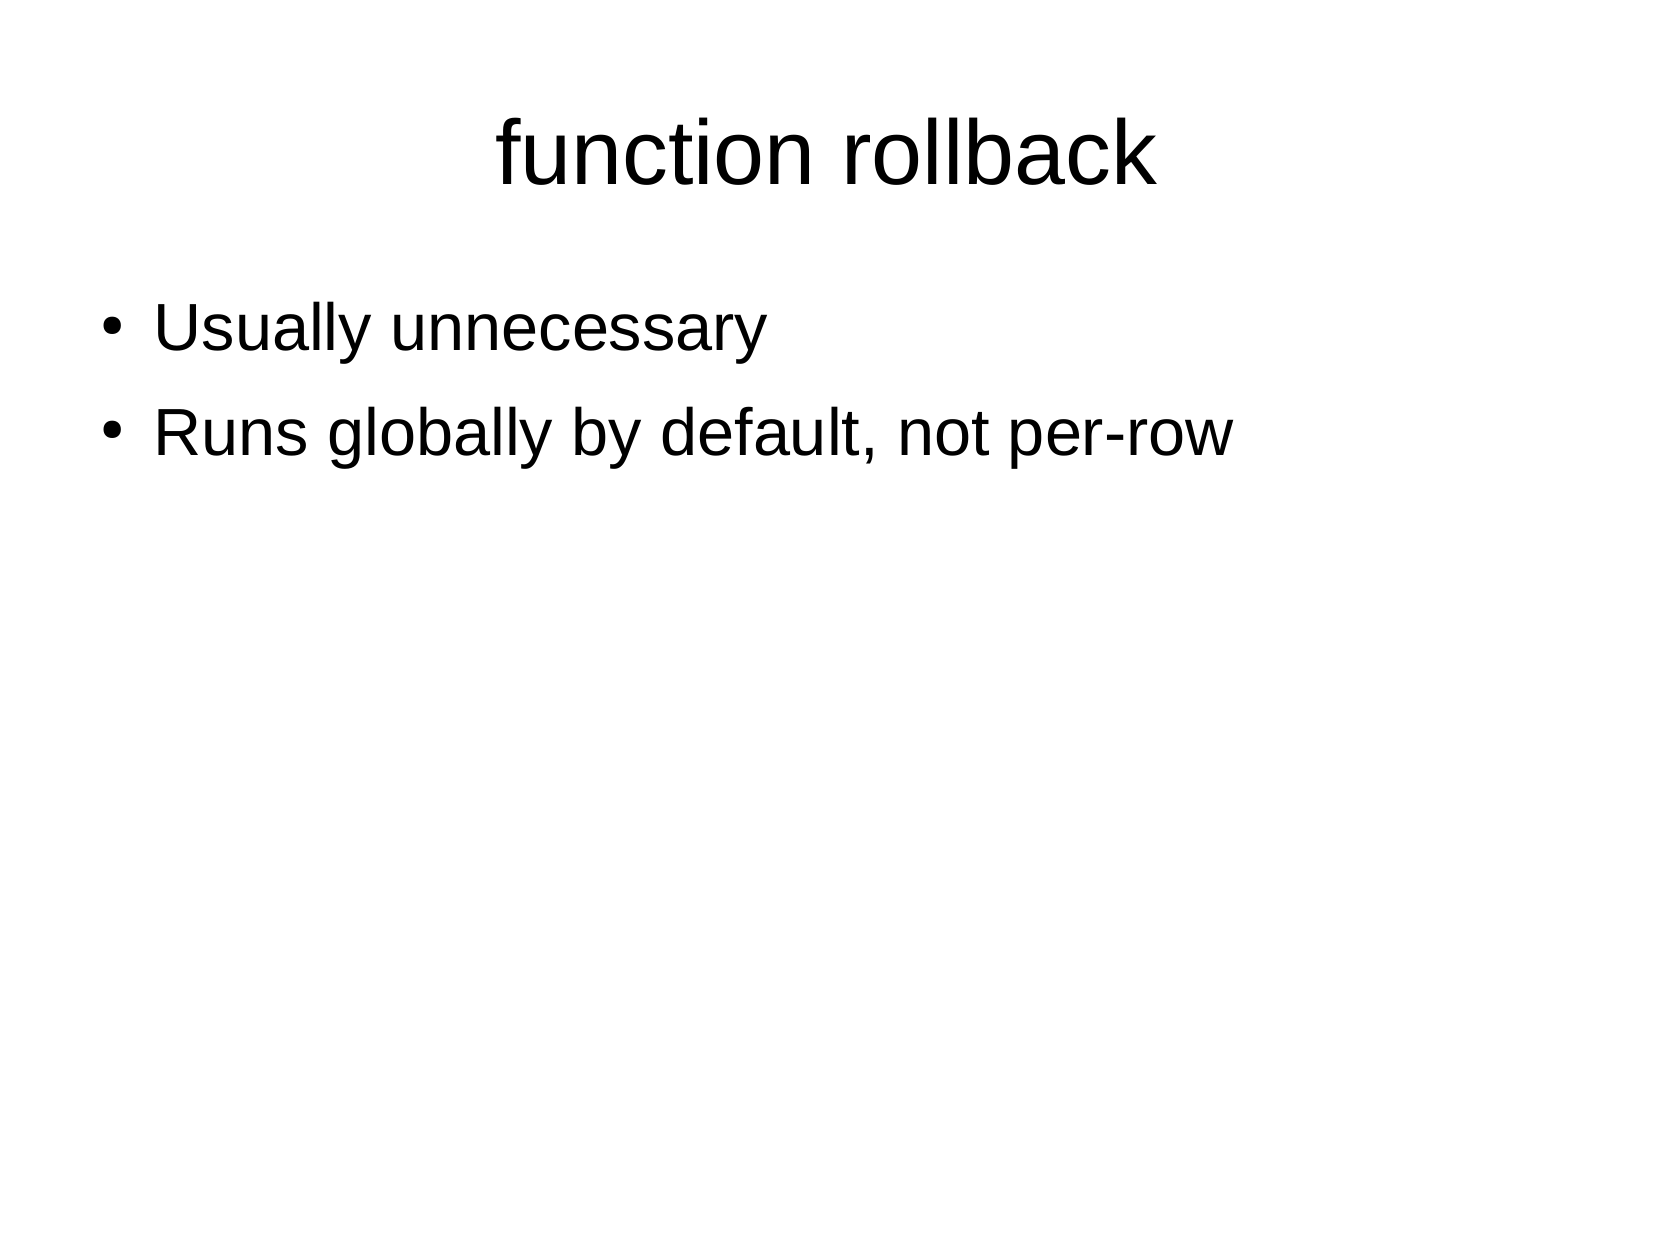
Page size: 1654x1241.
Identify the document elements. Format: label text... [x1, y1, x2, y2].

list Usually unnecessary Runs globally by default, not per-row [82, 290, 1538, 1010]
title function rollback [82, 49, 1571, 257]
